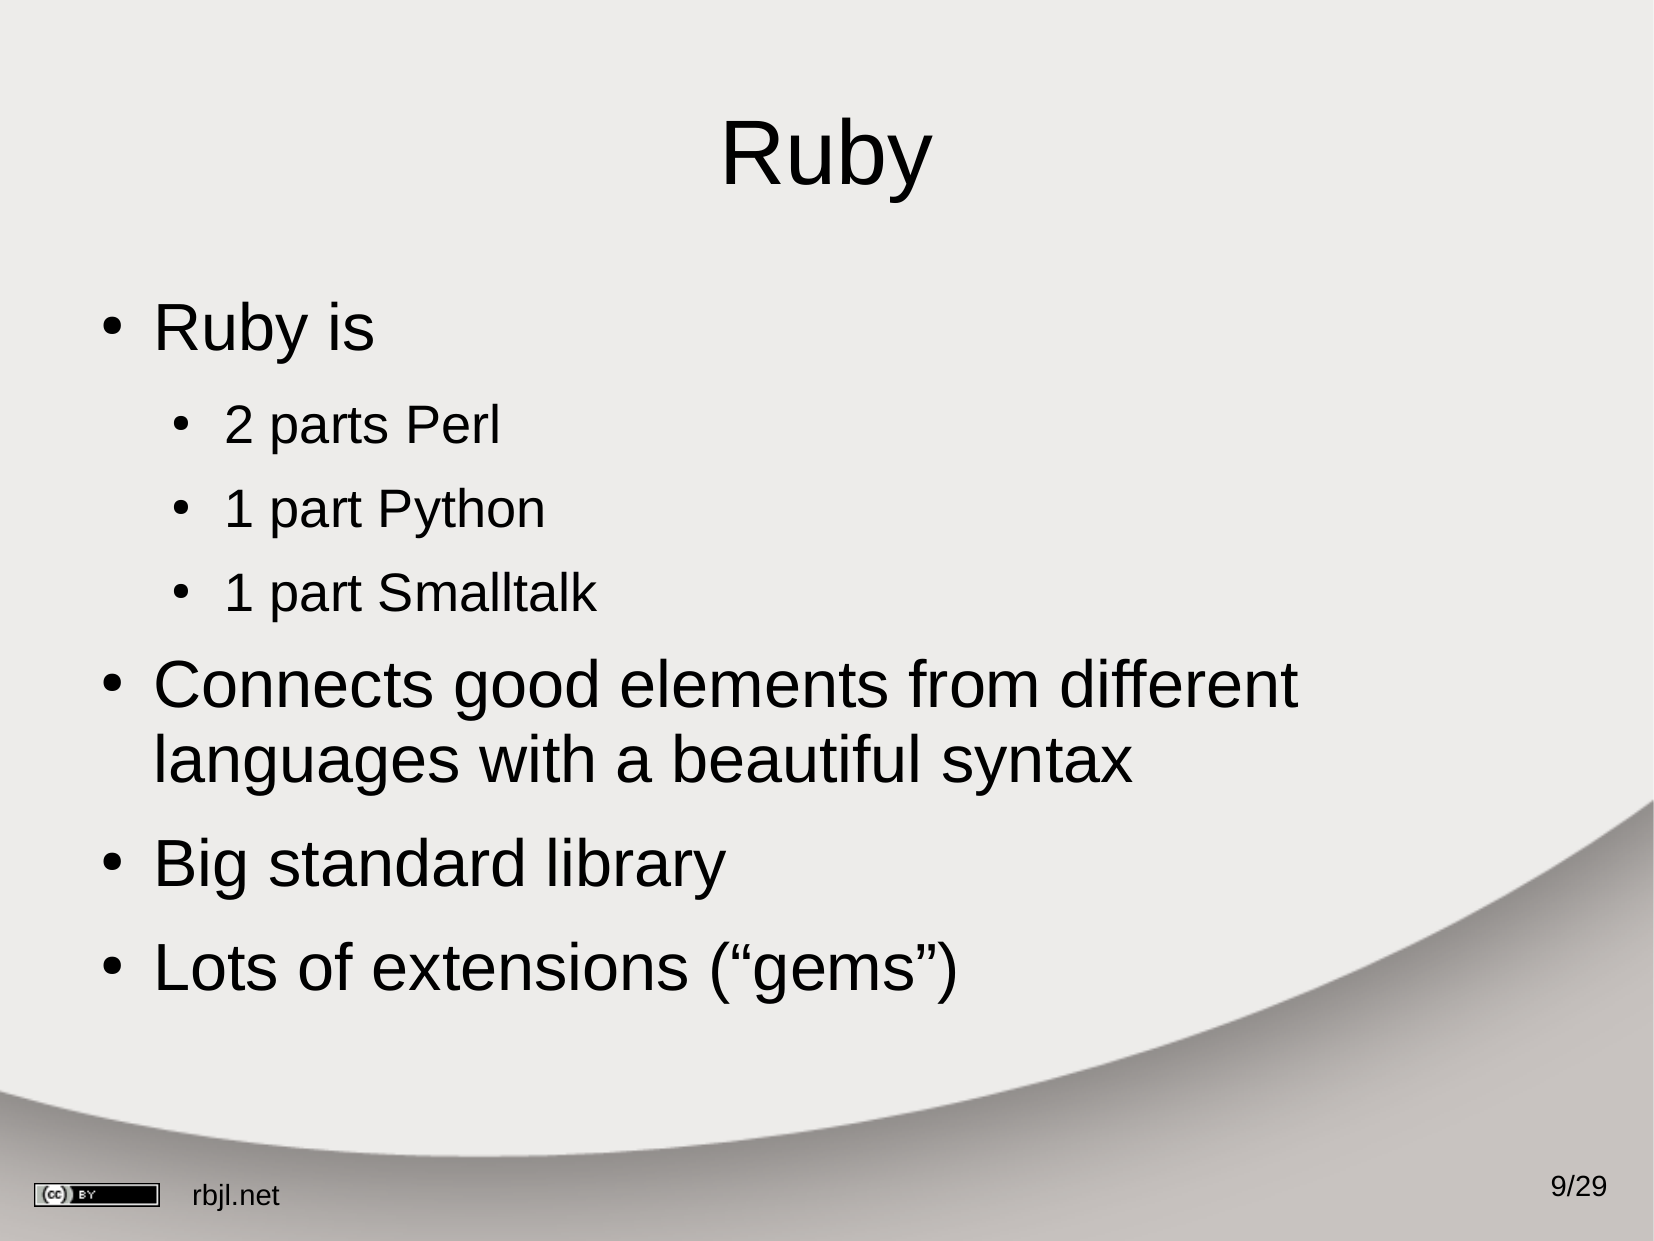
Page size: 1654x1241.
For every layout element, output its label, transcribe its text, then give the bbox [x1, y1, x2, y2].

list Ruby is 2 parts Perl 1 part Python 1 part Smalltalk Connects good elements from different languages with a beautiful syntax Big standard library Lots of extensions (“gems”) [82, 290, 1571, 1109]
picture [0, 0, 1654, 1241]
title Ruby [82, 49, 1571, 257]
